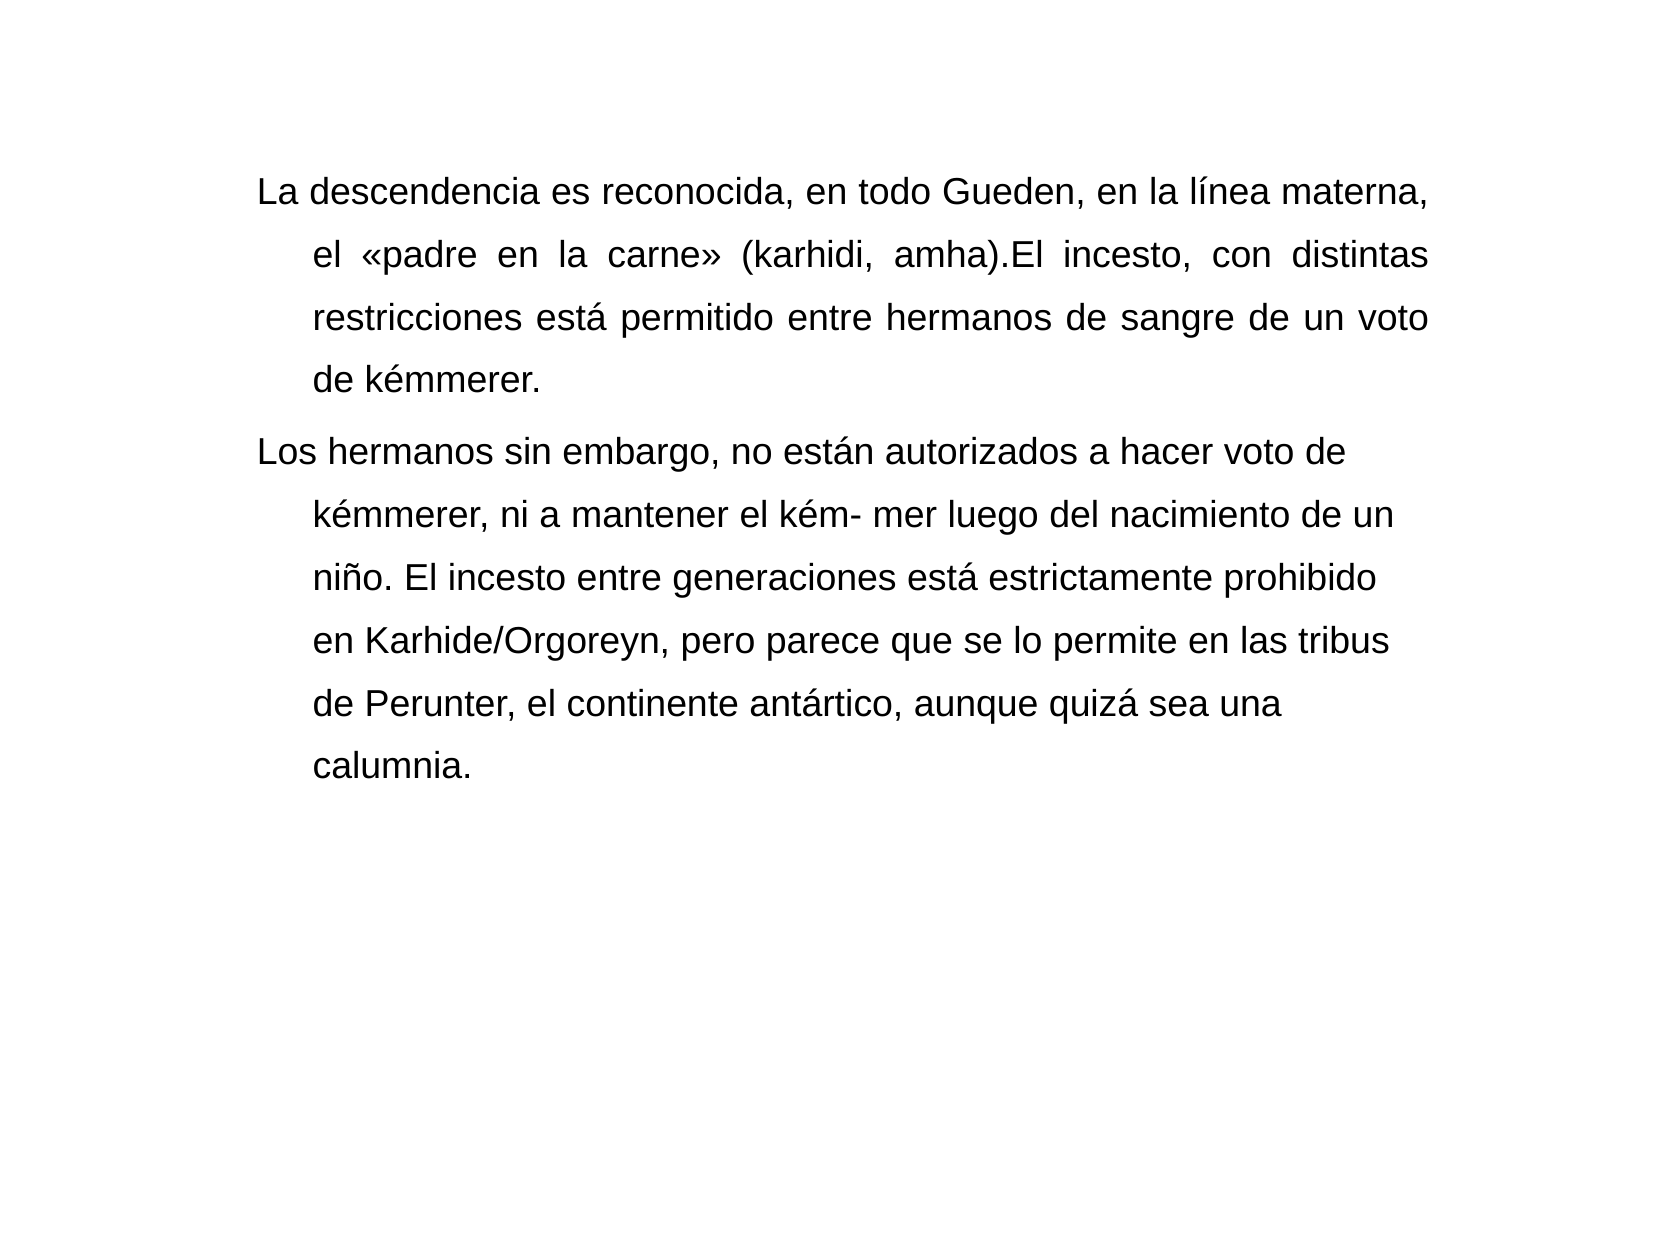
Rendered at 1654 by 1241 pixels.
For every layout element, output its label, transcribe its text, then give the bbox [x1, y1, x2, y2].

text_box La descendencia es reconocida, en todo Gueden, en la línea materna, el «padre en la carne» (karhidi, amha).El incesto, con distintas restricciones está permitido entre hermanos de sangre de un voto de kémmerer. Los hermanos sin embargo, no están autorizados a hacer voto de kémmerer, ni a mantener el kém- mer luego del nacimiento de un niño. El incesto entre generaciones está estrictamente prohibido en Karhide/Orgoreyn, pero parece que se lo permite en las tribus de Perunter, el continente antártico, aunque quizá sea una calumnia. [239, 138, 1447, 827]
